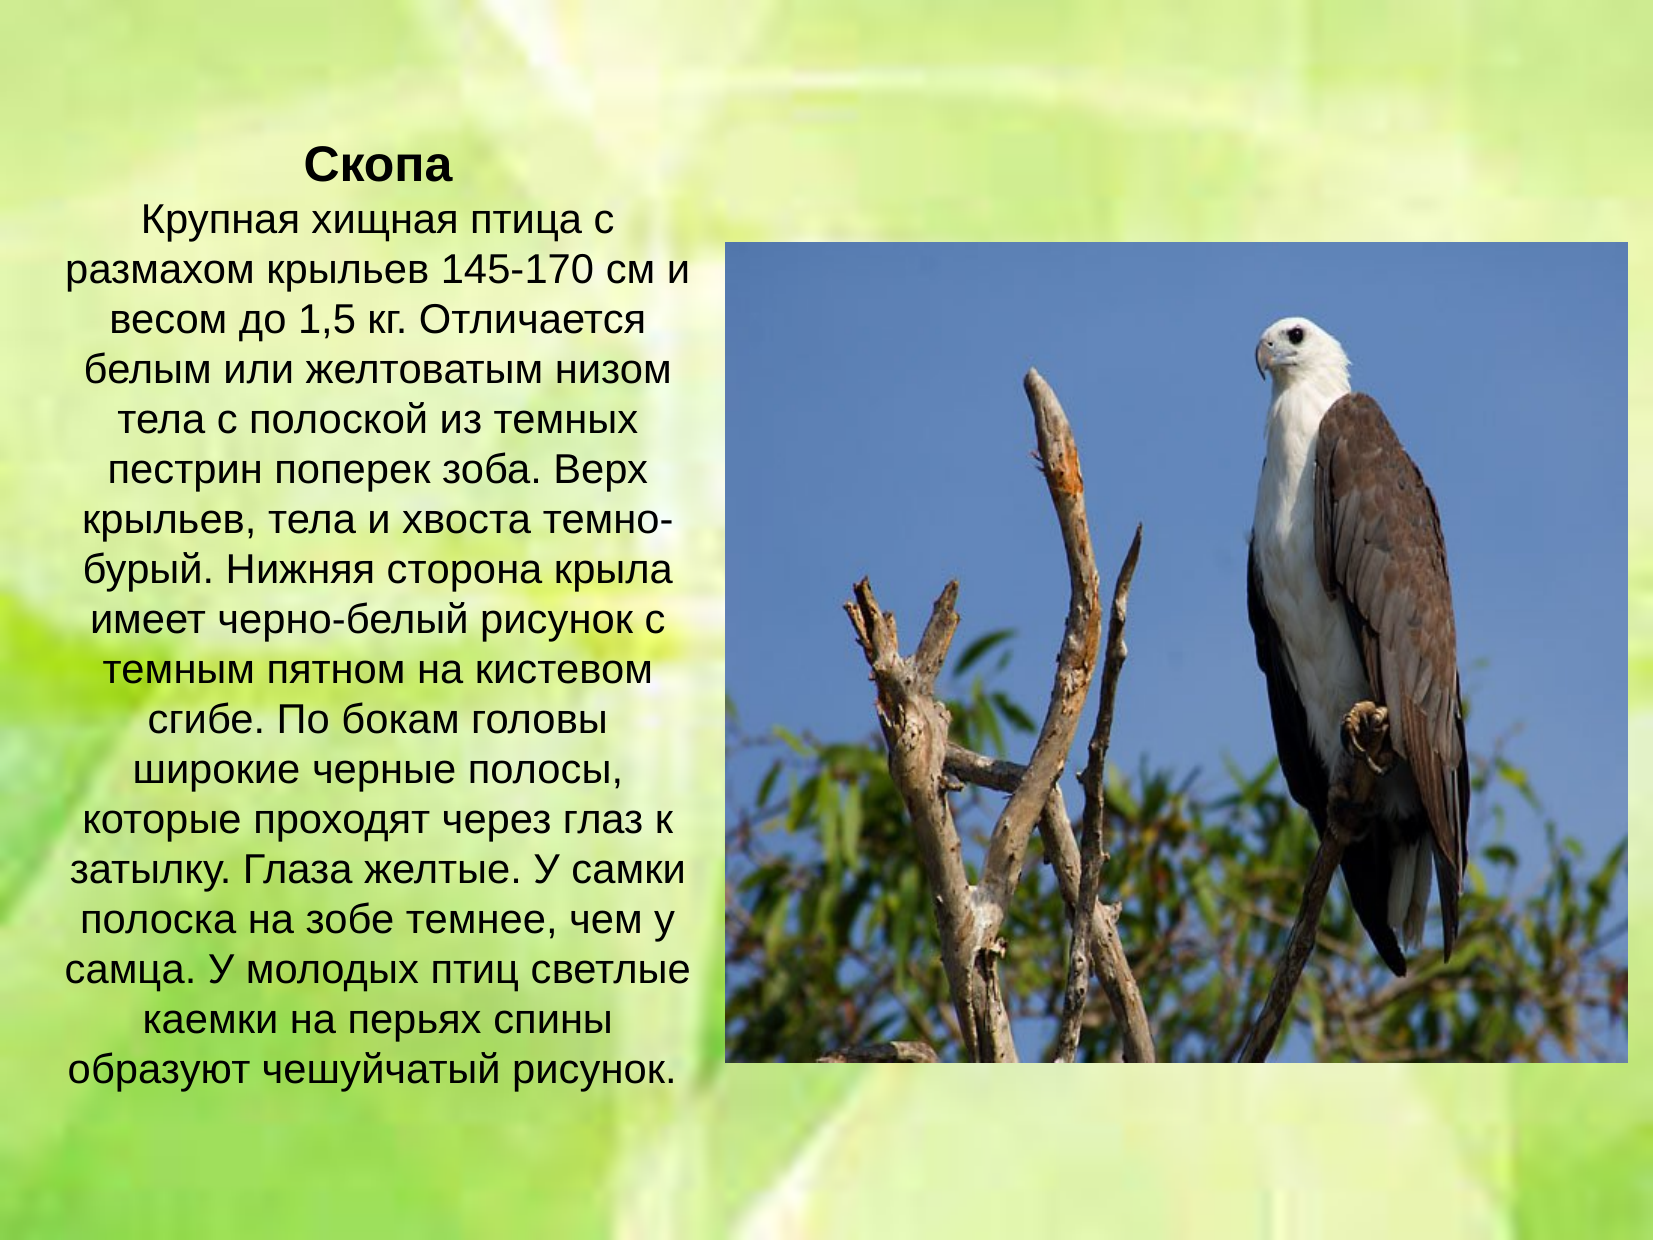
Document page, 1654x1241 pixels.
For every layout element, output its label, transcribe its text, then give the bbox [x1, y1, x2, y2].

text_box Скопа Крупная хищная птица с размахом крыльев 145-170 см и весом до 1,5 кг. Отличается белым или желтоватым низом тела с полоской из темных пестрин поперек зоба. Верх крыльев, тела и хвоста темно-бурый. Нижняя сторона крыла имеет черно-белый рисунок с темным пятном на кистевом сгибе. По бокам головы широкие черные полосы, которые проходят через глаз к затылку. Глаза желтые. У самки полоска на зобе темнее, чем у самца. У молодых птиц светлые каемки на перьях спины образуют чешуйчатый рисунок. [47, 124, 709, 1149]
picture [0, 0, 1653, 1240]
